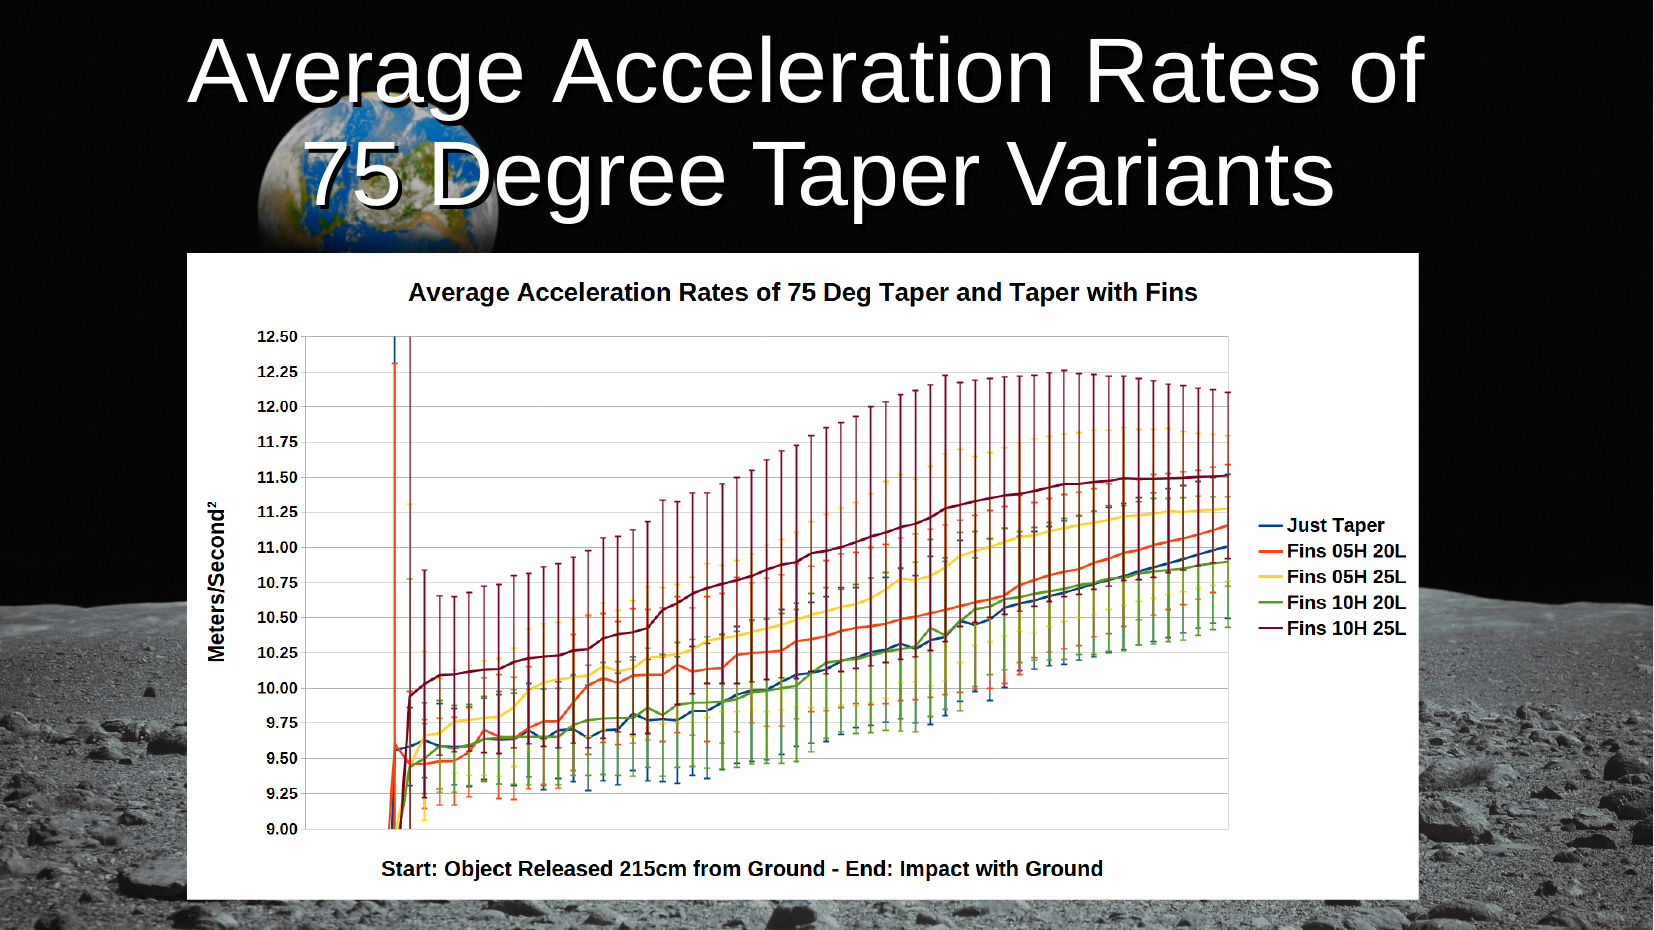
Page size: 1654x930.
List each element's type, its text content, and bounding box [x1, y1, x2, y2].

picture [0, 0, 1654, 930]
title Average Acceleration Rates of 75 Degree Taper Variants [75, 19, 1563, 226]
